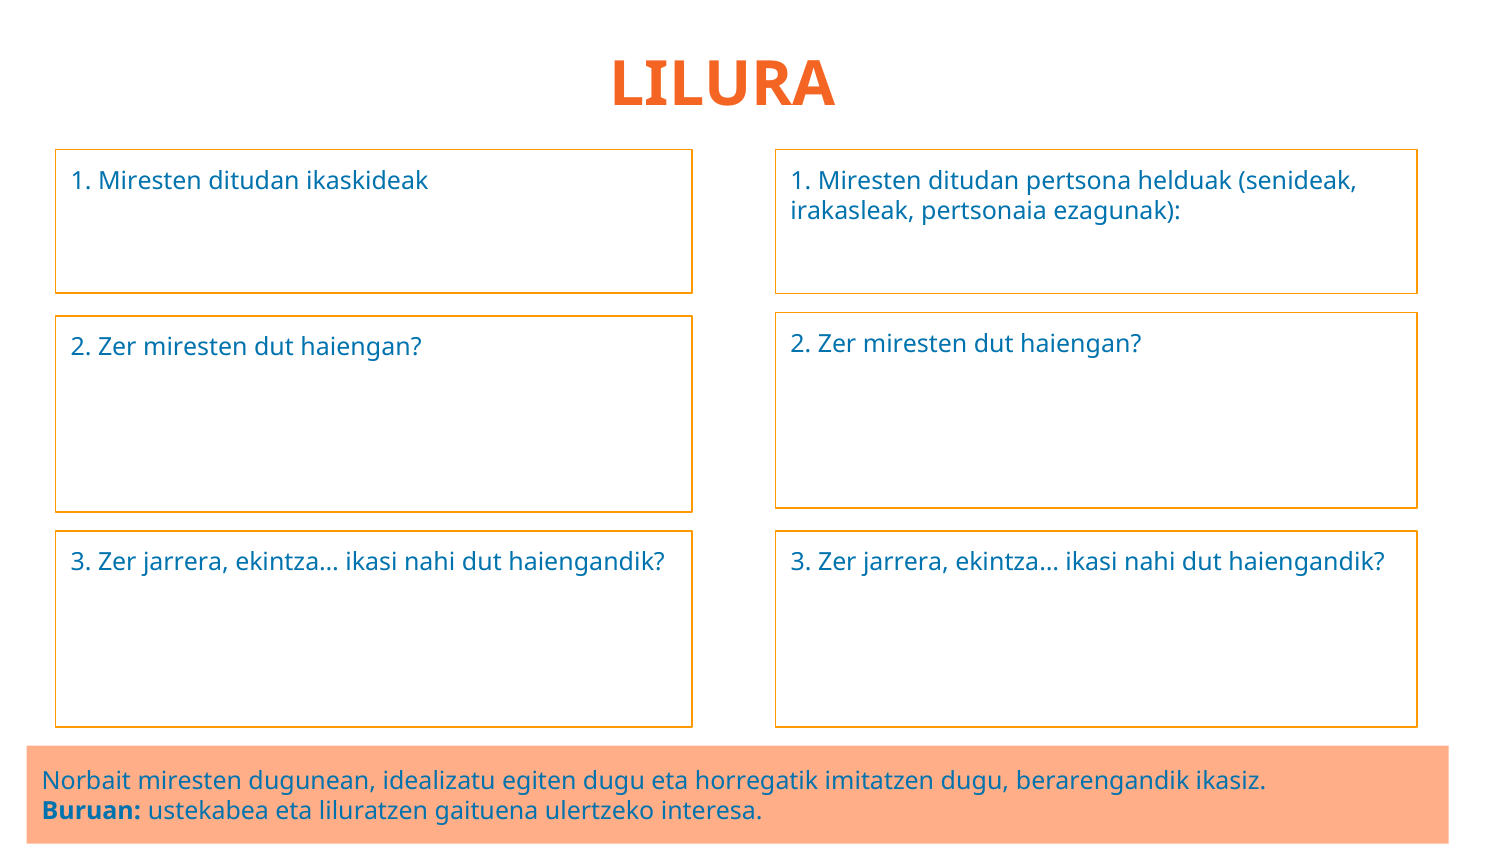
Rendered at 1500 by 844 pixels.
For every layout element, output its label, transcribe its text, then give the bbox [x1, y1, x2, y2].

text_box 2. Zer miresten dut haiengan? [775, 312, 1417, 509]
text_box Norbait miresten dugunean, idealizatu egiten dugu eta horregatik imitatzen dugu, berarengandik ikasiz. Buruan: ustekabea eta liluratzen gaituena ulertzeko interesa. [26, 745, 1449, 844]
text_box 2. Zer miresten dut haiengan? [55, 315, 692, 512]
title LILURA [487, 27, 958, 109]
text_box 3. Zer jarrera, ekintza… ikasi nahi dut haiengandik? [55, 530, 692, 727]
text_box 3. Zer jarrera, ekintza… ikasi nahi dut haiengandik? [775, 530, 1417, 727]
text_box 1. Miresten ditudan pertsona helduak (senideak, irakasleak, pertsonaia ezagunak): [775, 149, 1417, 294]
text_box 1. Miresten ditudan ikaskideak [55, 149, 692, 294]
